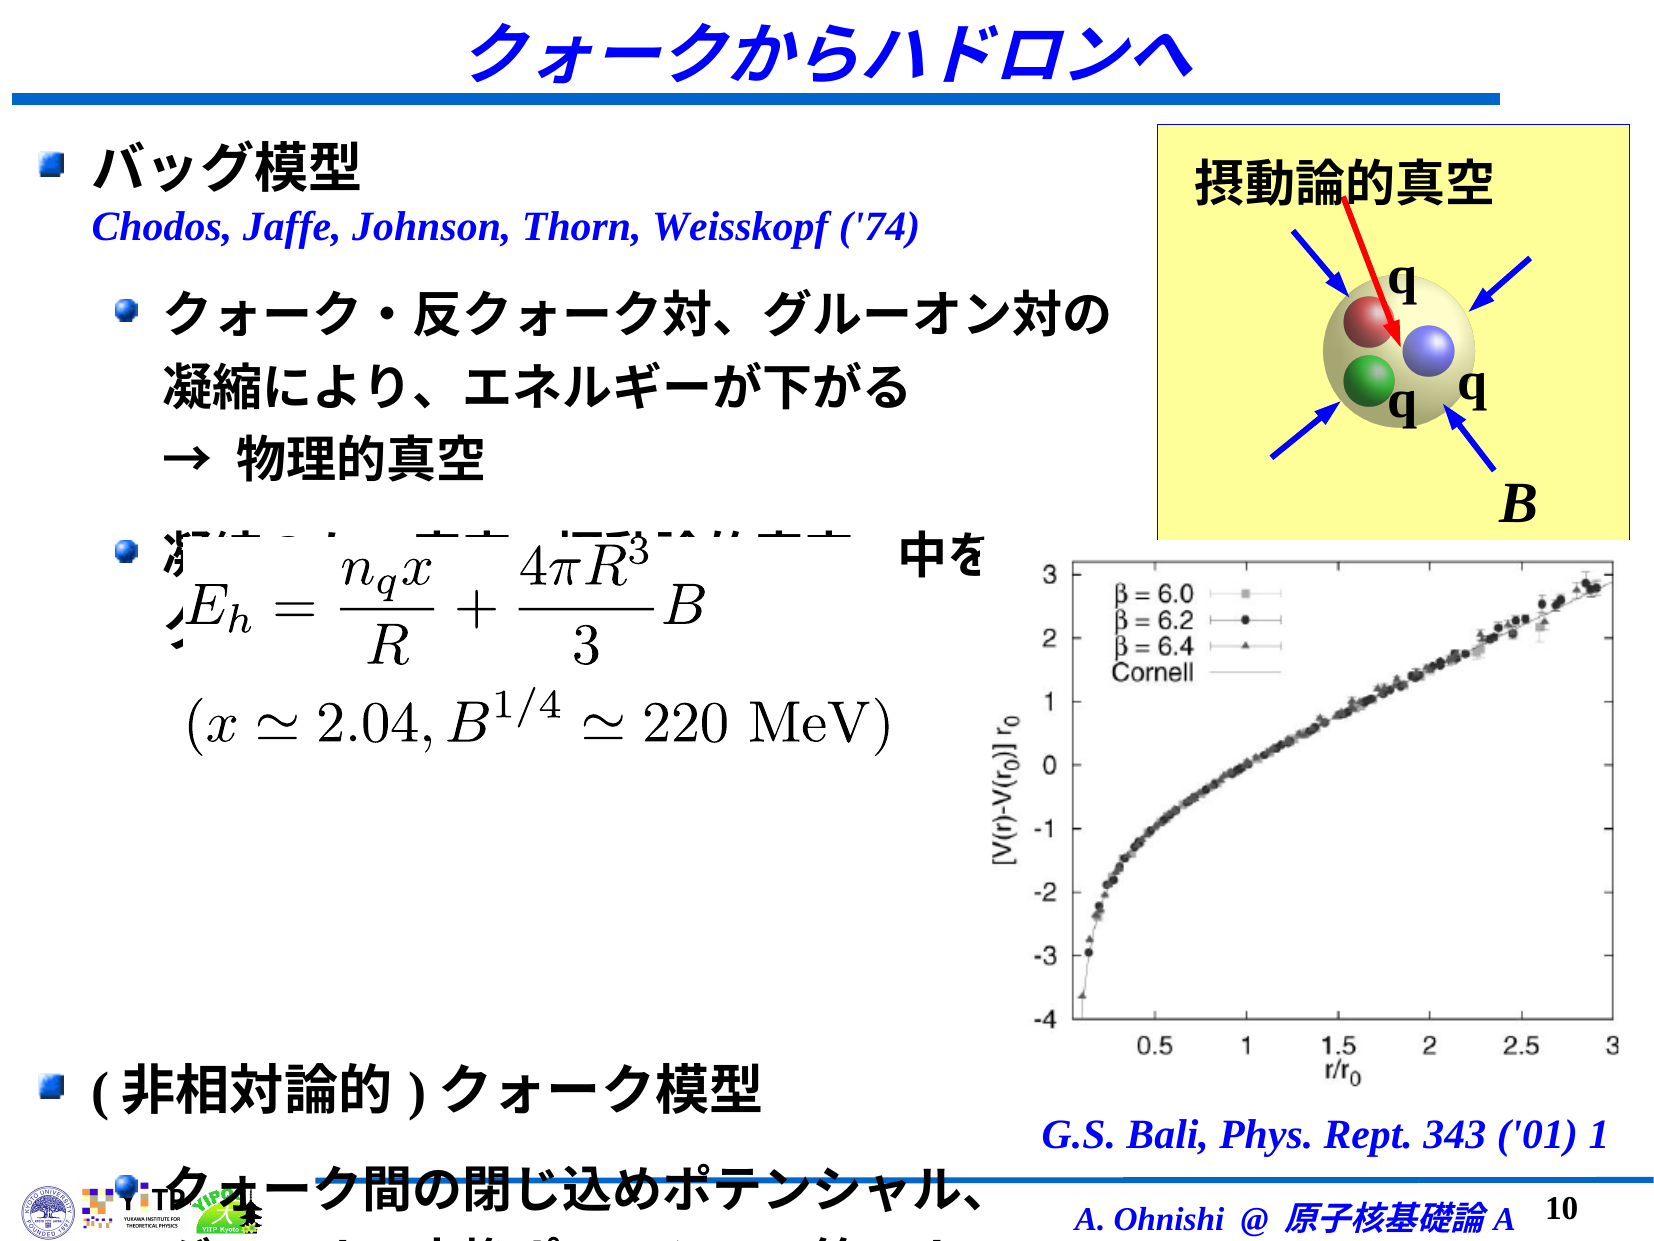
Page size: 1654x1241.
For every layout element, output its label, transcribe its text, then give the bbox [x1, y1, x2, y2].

text_box q [1387, 245, 1417, 310]
text_box 摂動論的真空 [1194, 143, 1521, 198]
text_box [1157, 124, 1630, 540]
text_box G.S. Bali, Phys. Rept. 343 ('01) 1 [1041, 1111, 1621, 1159]
picture [980, 540, 1642, 1099]
picture [20, 1185, 76, 1241]
list バッグ模型 Chodos, Jaffe, Johnson, Thorn, Weisskopf ('74) クォーク・反クォーク対、グルーオン対の 凝縮により、エネルギーが下がる → 物理的真空 凝縮のない真空(摂動論的真空)中を クォークが自由に運動 (非相対論的)クォーク模型 クォーク間の閉じ込めポテンシャル、 グルーオン交換ポテンシャル等による 残留相互作用を考慮 構成子クォーク質量 mq ~ 300 MeV, ms~ 500 MeV [20, 124, 1621, 1185]
text_box B [1499, 470, 1536, 536]
picture [77, 1185, 263, 1234]
text_box q [1387, 369, 1417, 434]
text_box [183, 536, 895, 756]
text_box q [1458, 351, 1488, 417]
title クォークからハドロンへ [0, 0, 1654, 99]
